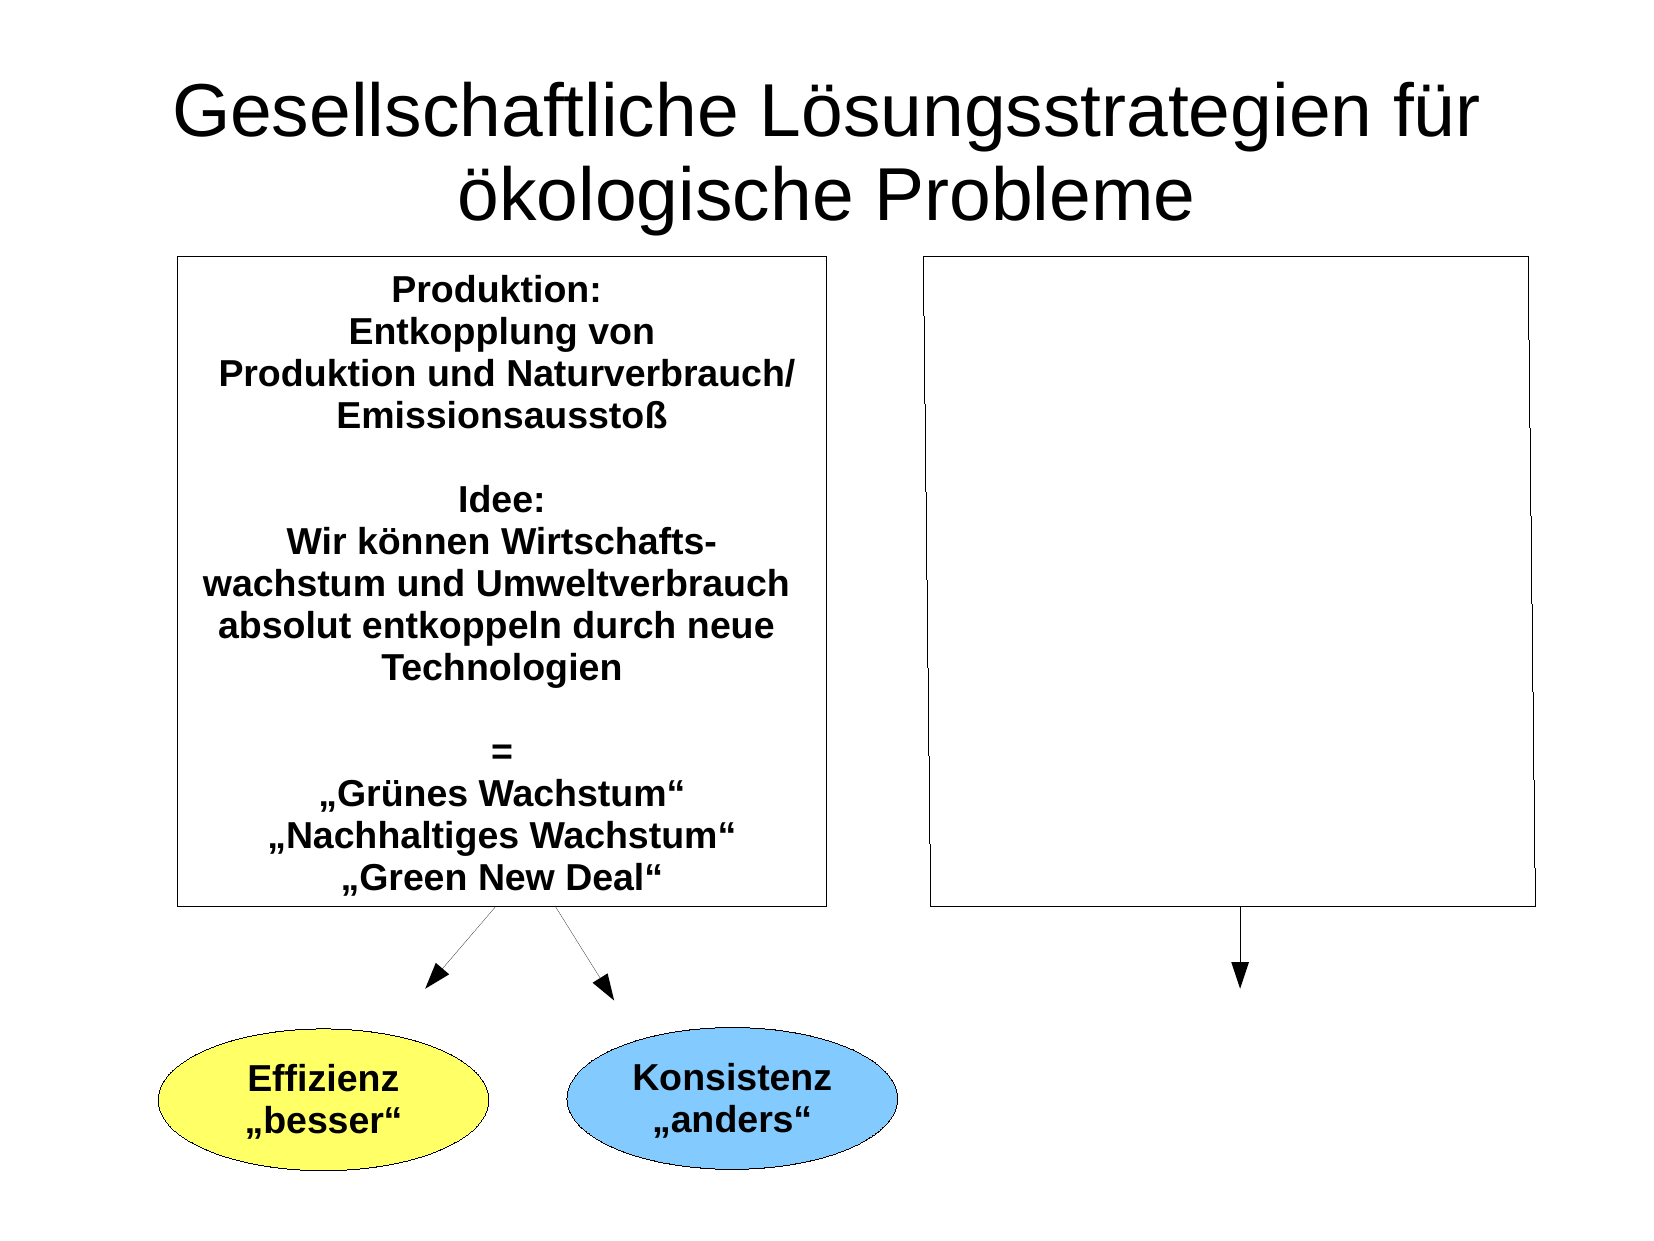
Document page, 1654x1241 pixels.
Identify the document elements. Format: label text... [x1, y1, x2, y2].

text_box Effizienz „besser“ [158, 1028, 489, 1171]
text_box Produktion: Entkopplung von Produktion und Naturverbrauch/ Emissionsausstoß Idee: Wir können Wirtschafts- wachstum und Umweltverbrauch absolut entkoppeln durch neue Technologien = „Grünes Wachstum“ „Nachhaltiges Wachstum“ „Green New Deal“ [177, 256, 827, 907]
text_box [923, 256, 1536, 907]
title Gesellschaftliche Lösungsstrategien für ökologische Probleme [82, 49, 1571, 257]
text_box Konsistenz „anders“ [566, 1027, 898, 1170]
